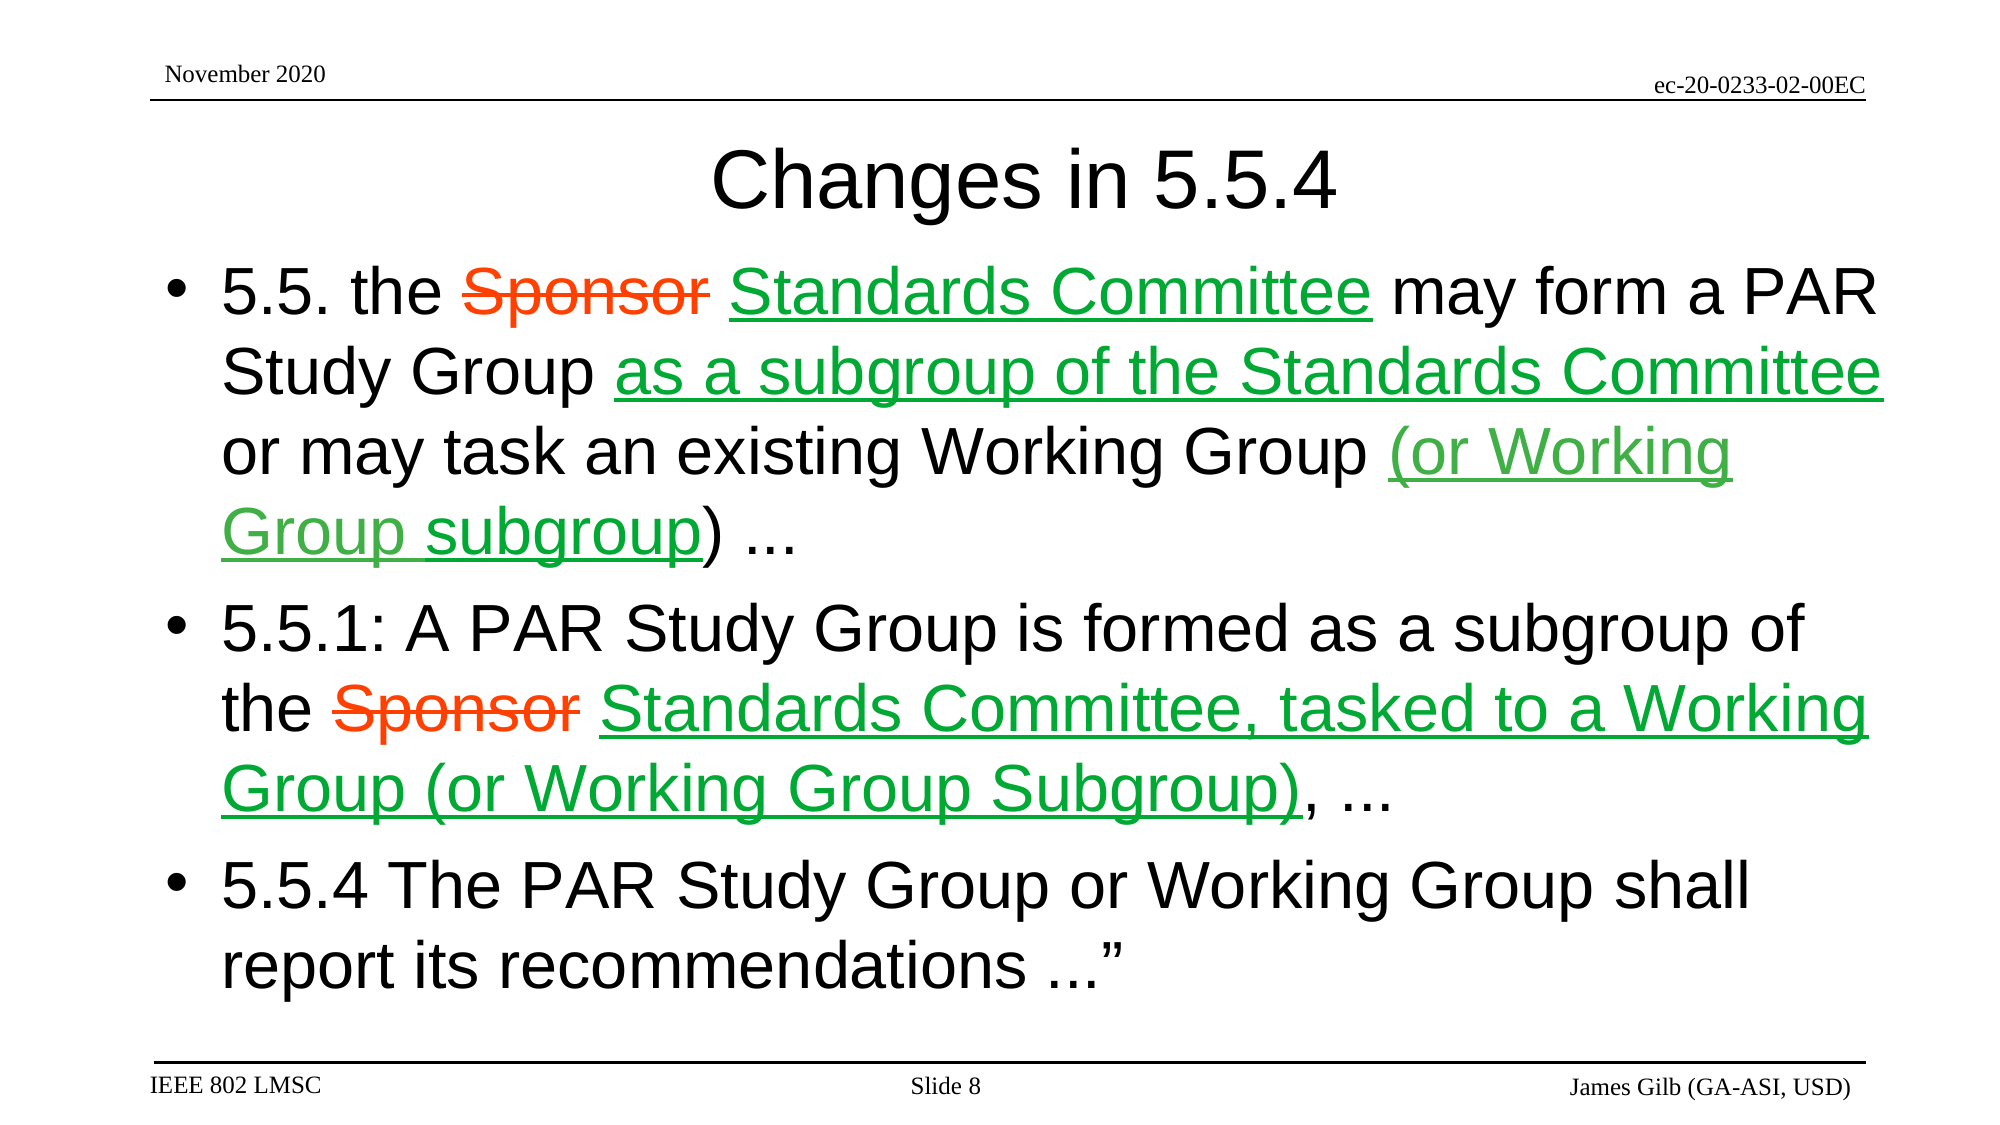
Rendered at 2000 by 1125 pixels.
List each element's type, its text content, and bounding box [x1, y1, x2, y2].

title Changes in 5.5.4 [150, 112, 1900, 238]
list 5.5. the Sponsor Standards Committee may form a PAR Study Group as a subgroup of the Standards Committee or may task an existing Working Group (or Working Group subgroup) ... 5.5.1: A PAR Study Group is formed as a subgroup of the Sponsor Standards Committee, tasked to a Working Group (or Working Group Subgroup), ... 5.5.4 The PAR Study Group or Working Group shall report its recommendations ...” [150, 239, 1900, 1051]
